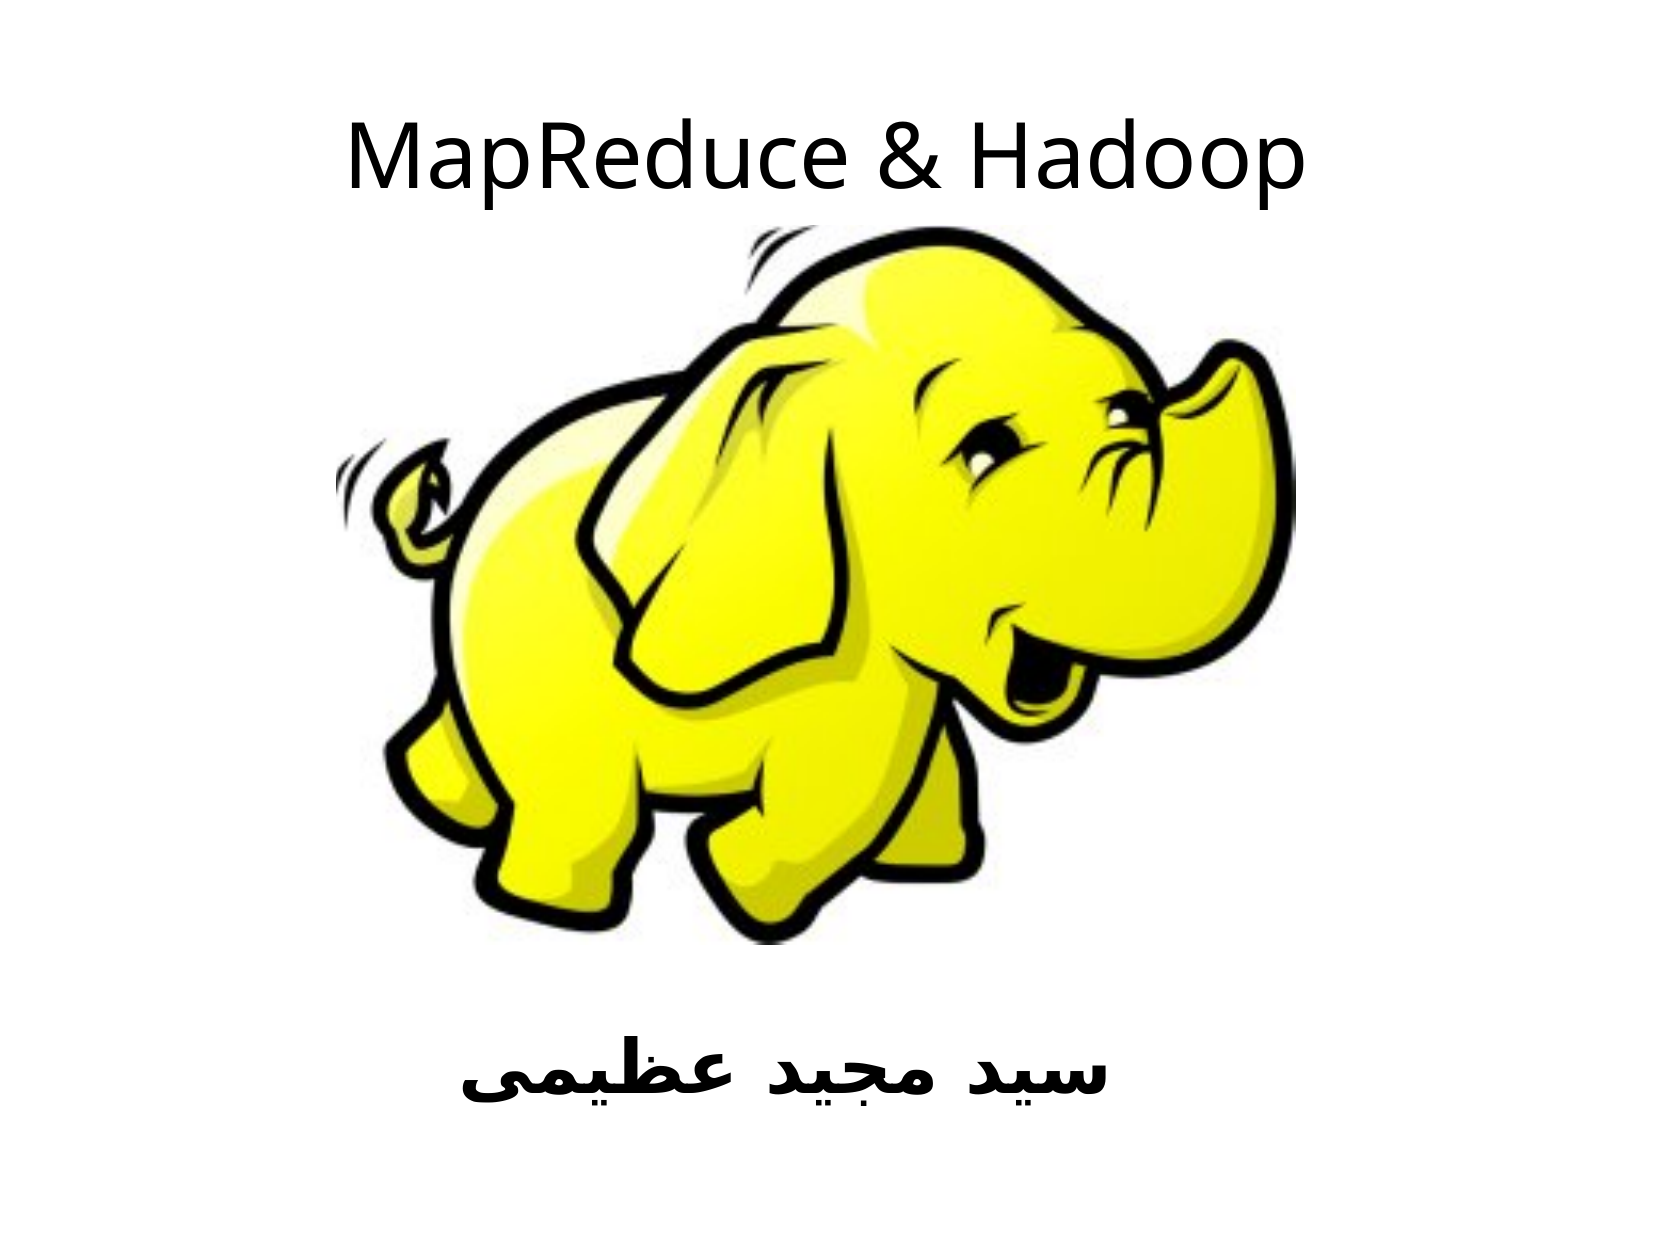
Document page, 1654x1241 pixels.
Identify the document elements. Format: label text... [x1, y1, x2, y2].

picture [336, 225, 1296, 945]
title MapReduce & Hadoop [82, 49, 1571, 257]
text_box سید مجید عظیمی [478, 1000, 1094, 1136]
